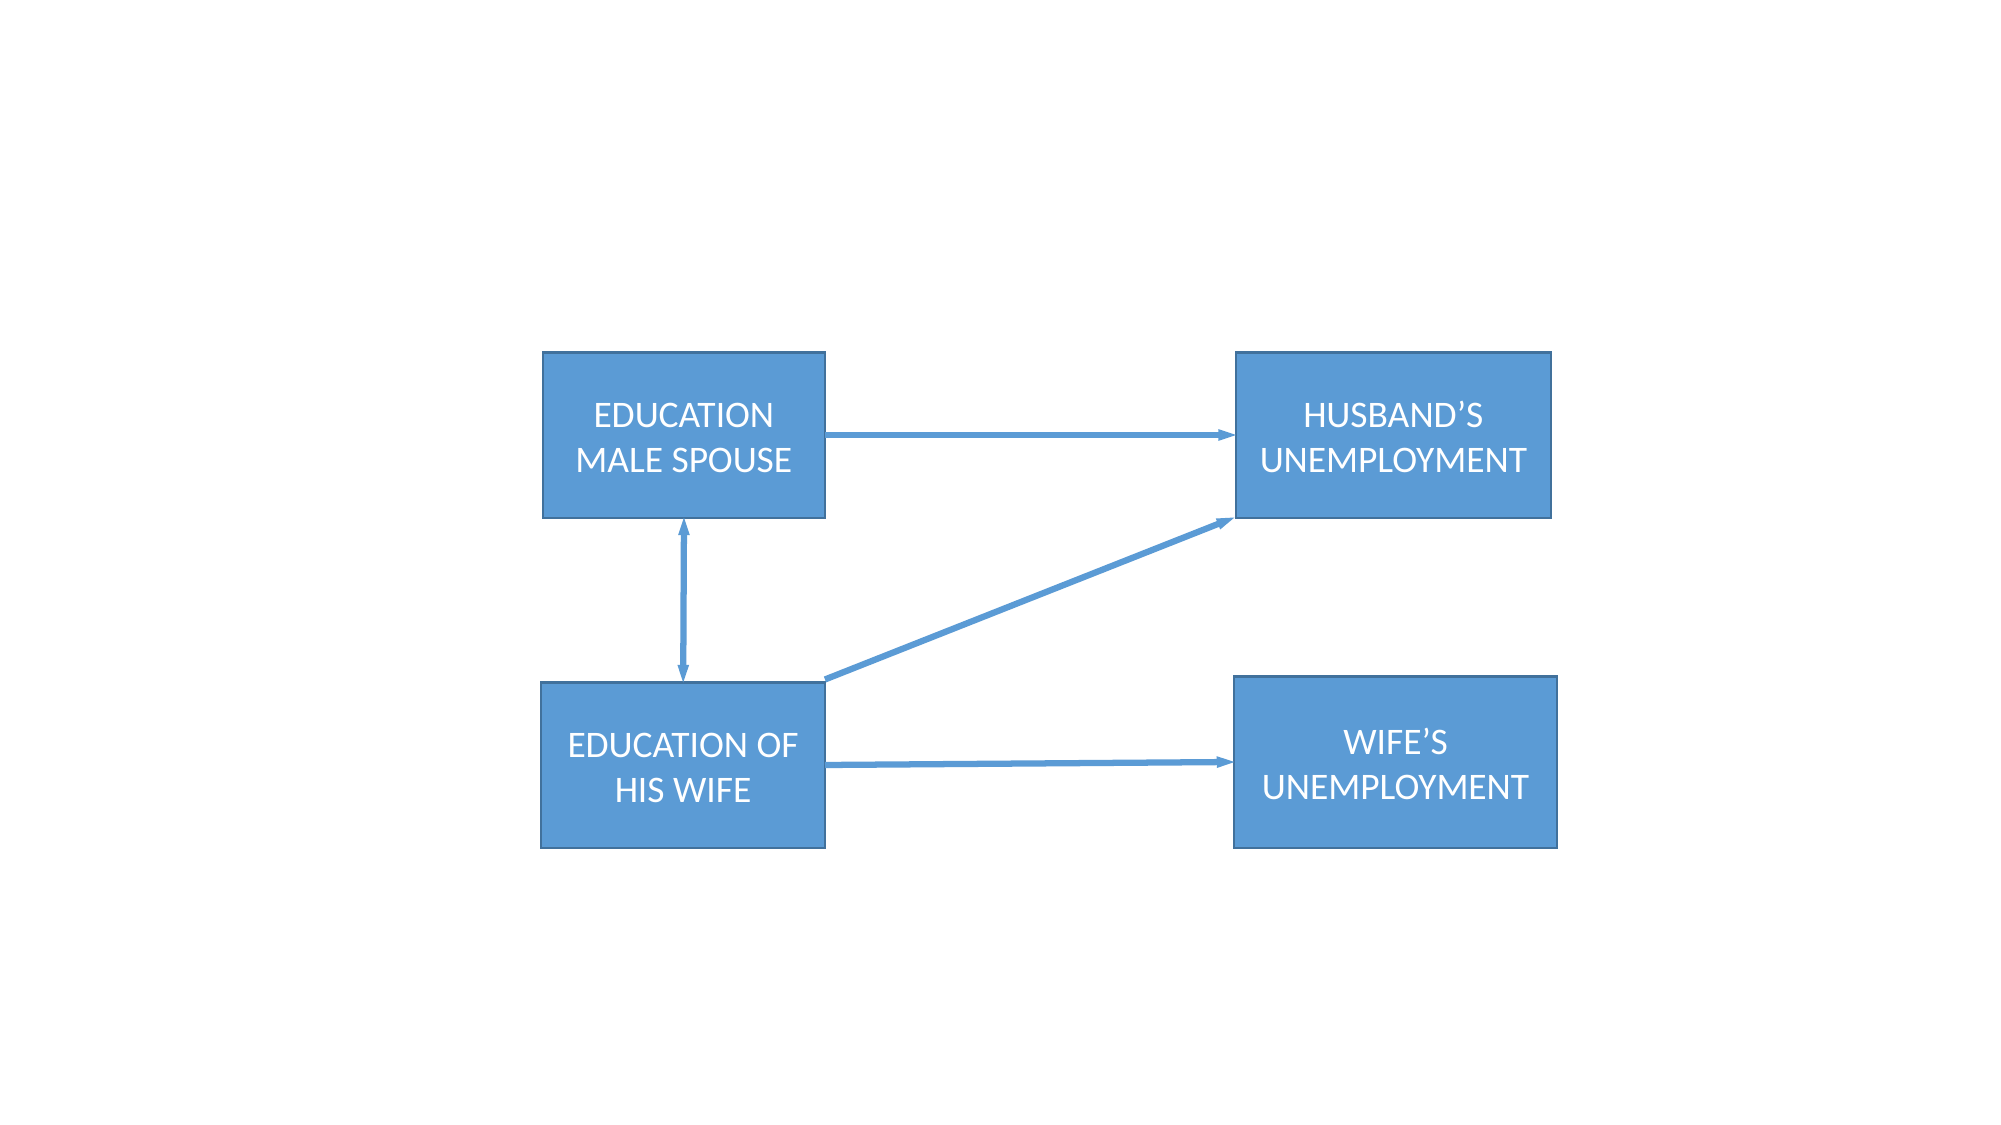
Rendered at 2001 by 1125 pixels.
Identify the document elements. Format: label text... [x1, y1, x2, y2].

text_box WIFE’S UNEMPLOYMENT [1234, 676, 1557, 848]
text_box EDUCATION OF HIS WIFE [541, 683, 825, 848]
text_box EDUCATION MALE SPOUSE [543, 352, 825, 518]
text_box HUSBAND’S UNEMPLOYMENT [1236, 352, 1551, 518]
